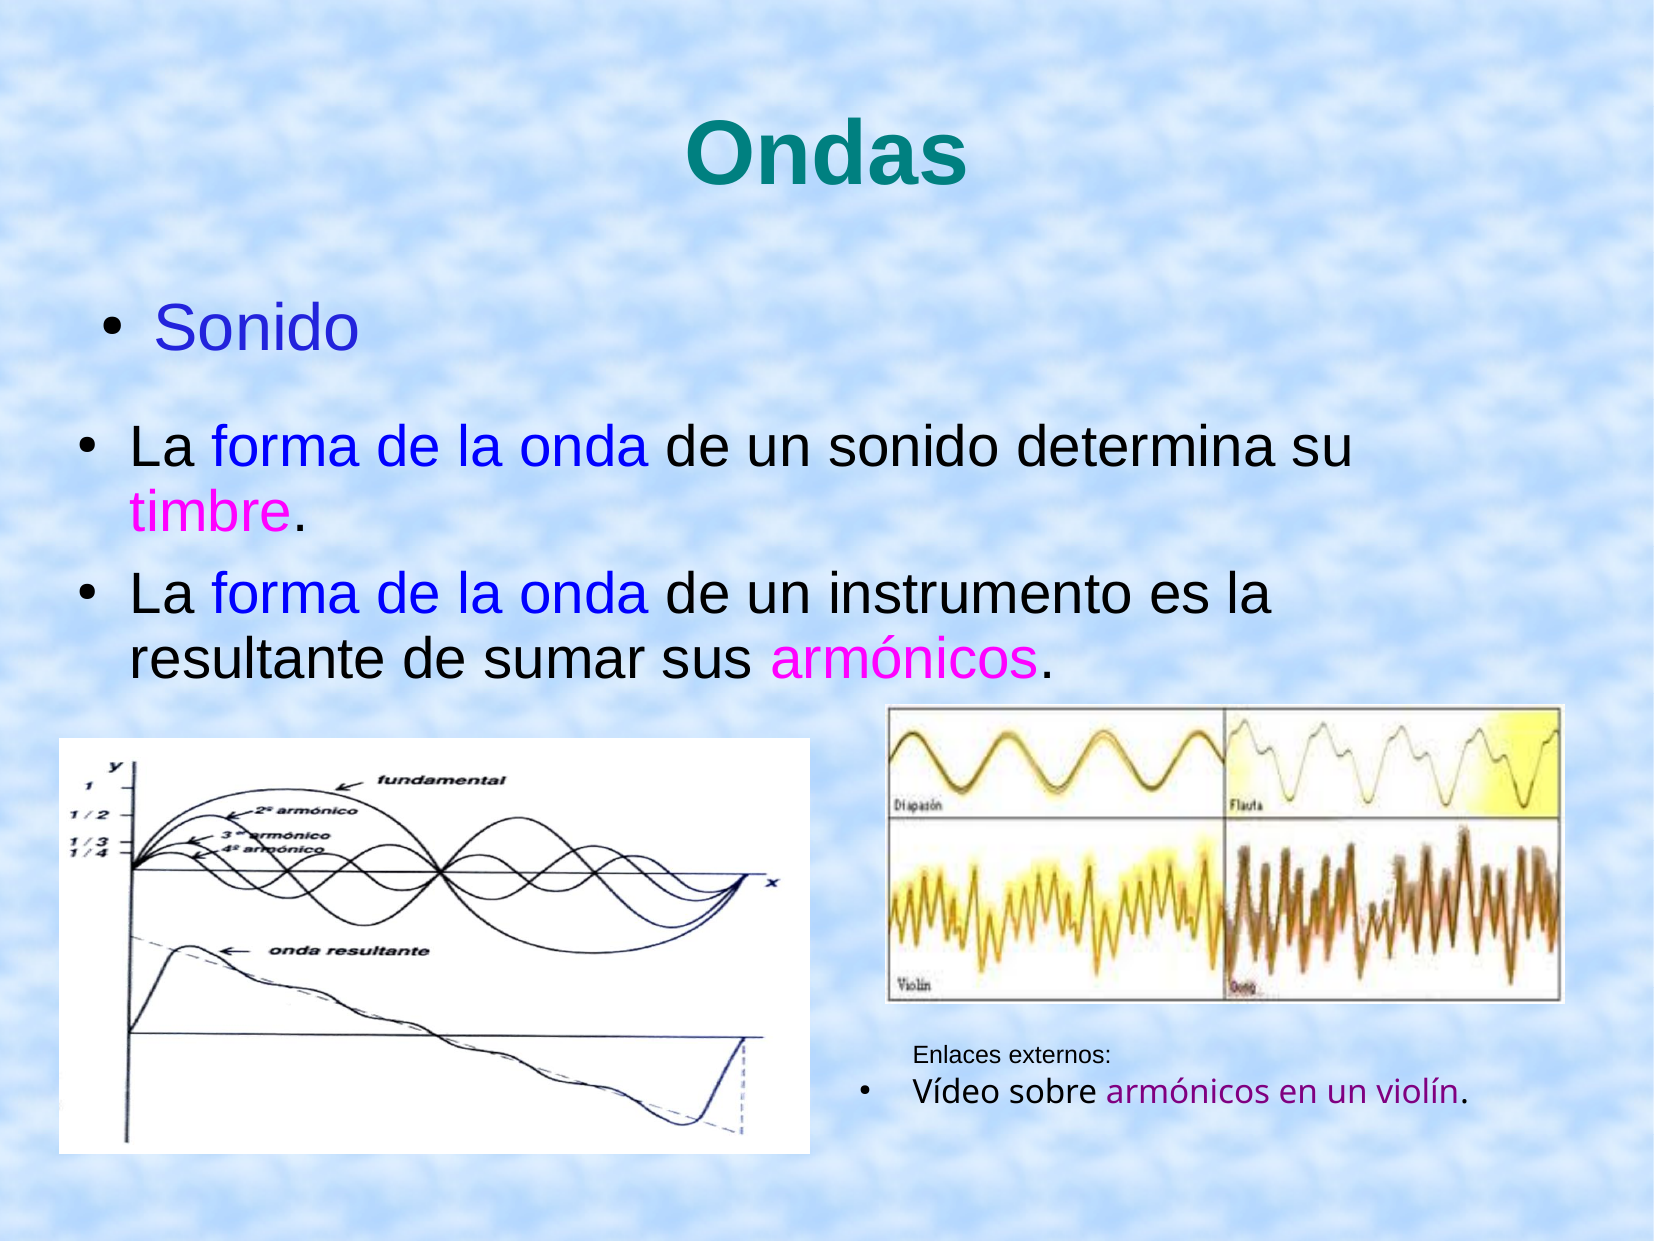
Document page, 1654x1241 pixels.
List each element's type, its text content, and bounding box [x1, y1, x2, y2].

list La forma de la onda de un sonido determina su timbre. [59, 413, 1536, 544]
picture [0, 0, 1654, 1241]
list Sonido [82, 290, 809, 366]
text_box Enlaces externos: Vídeo sobre armónicos en un violín. [826, 1032, 1615, 1152]
title Ondas [82, 49, 1571, 257]
list La forma de la onda de un instrumento es la resultante de sumar sus armónicos. [59, 561, 1536, 692]
